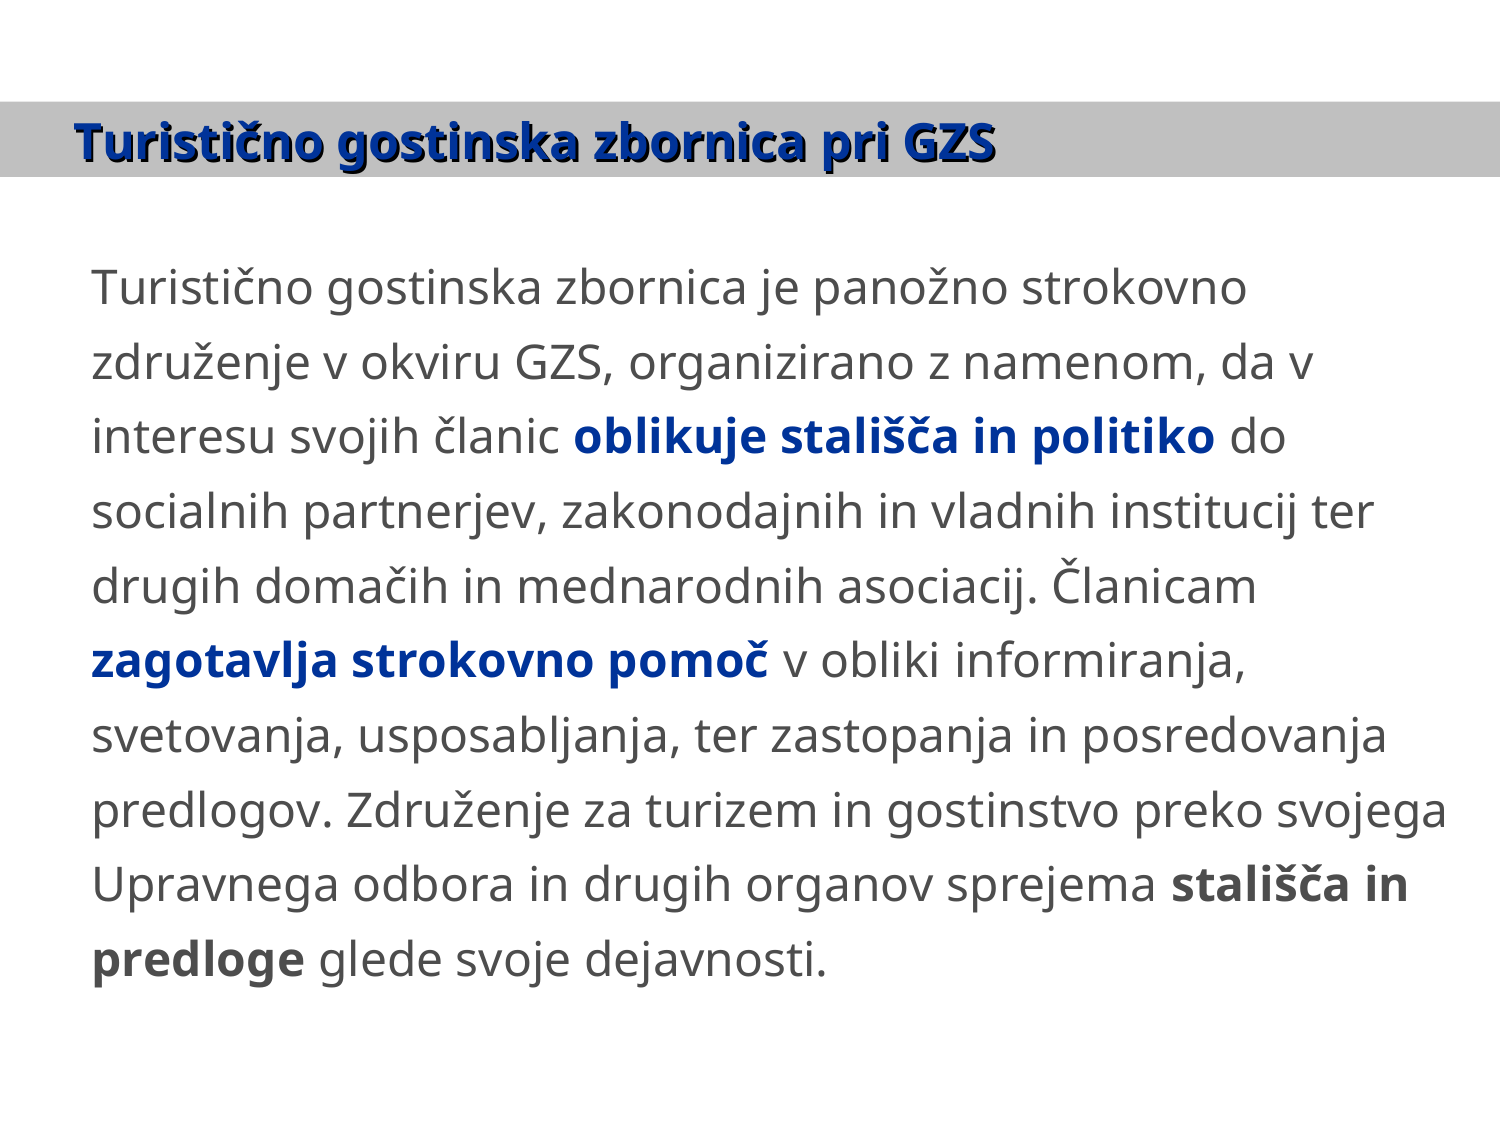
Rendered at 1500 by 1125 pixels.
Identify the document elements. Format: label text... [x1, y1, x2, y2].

text_box Turistično gostinska zbornica pri GZS [0, 101, 1500, 177]
text_box Turistično gostinska zbornica je panožno strokovno združenje v okviru GZS, organizirano z namenom, da v interesu svojih članic oblikuje stališča in politiko do socialnih partnerjev, zakonodajnih in vladnih institucij ter drugih domačih in mednarodnih asociacij. Članicam zagotavlja strokovno pomoč v obliki informiranja, svetovanja, usposabljanja, ter zastopanja in posredovanja predlogov. Združenje za turizem in gostinstvo preko svojega Upravnega odbora in drugih organov sprejema stališča in predloge glede svoje dejavnosti. [76, 231, 1483, 994]
